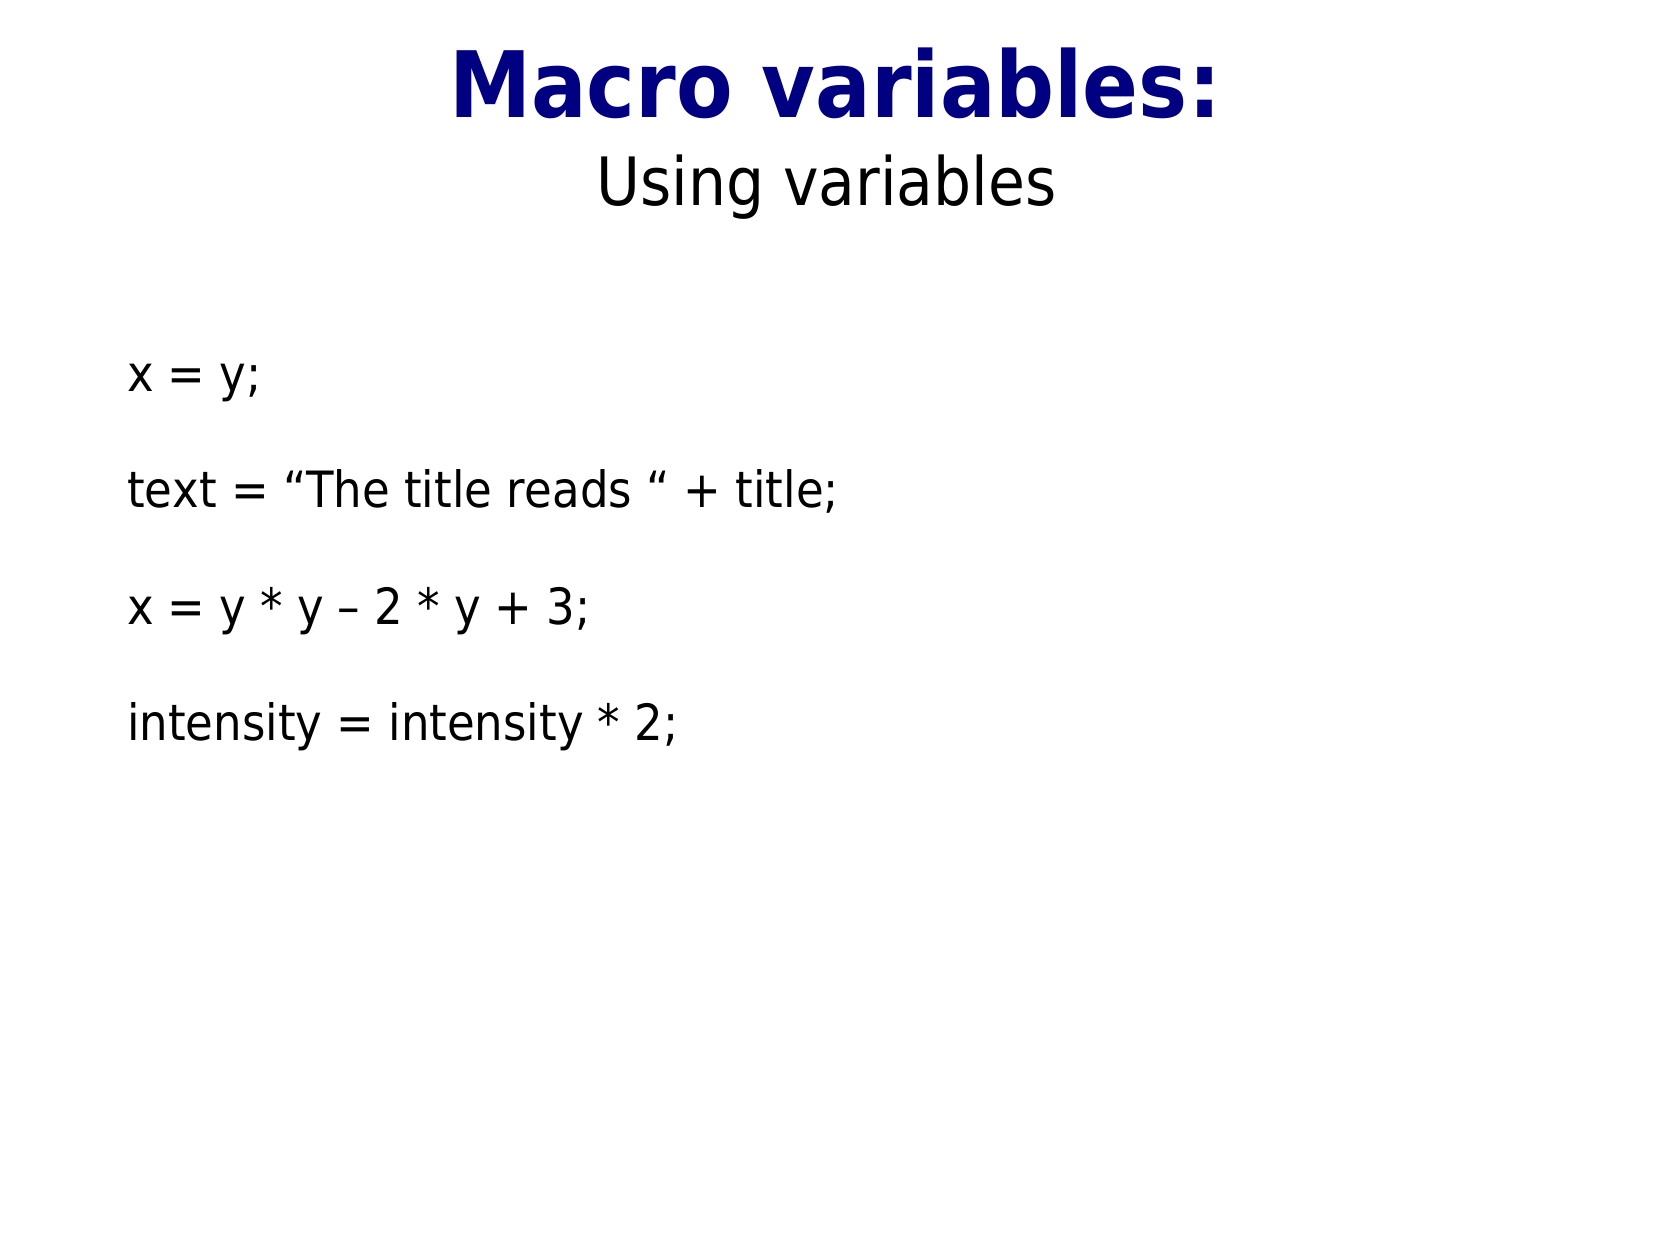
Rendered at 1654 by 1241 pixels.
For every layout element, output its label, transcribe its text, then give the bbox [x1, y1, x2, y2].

title Macro variables: [82, 31, 1571, 141]
text_box x = y; text = “The title reads “ + title; x = y * y – 2 * y + 3; intensity = intensity * 2; [112, 337, 1538, 819]
title Using variables [82, 141, 1571, 287]
